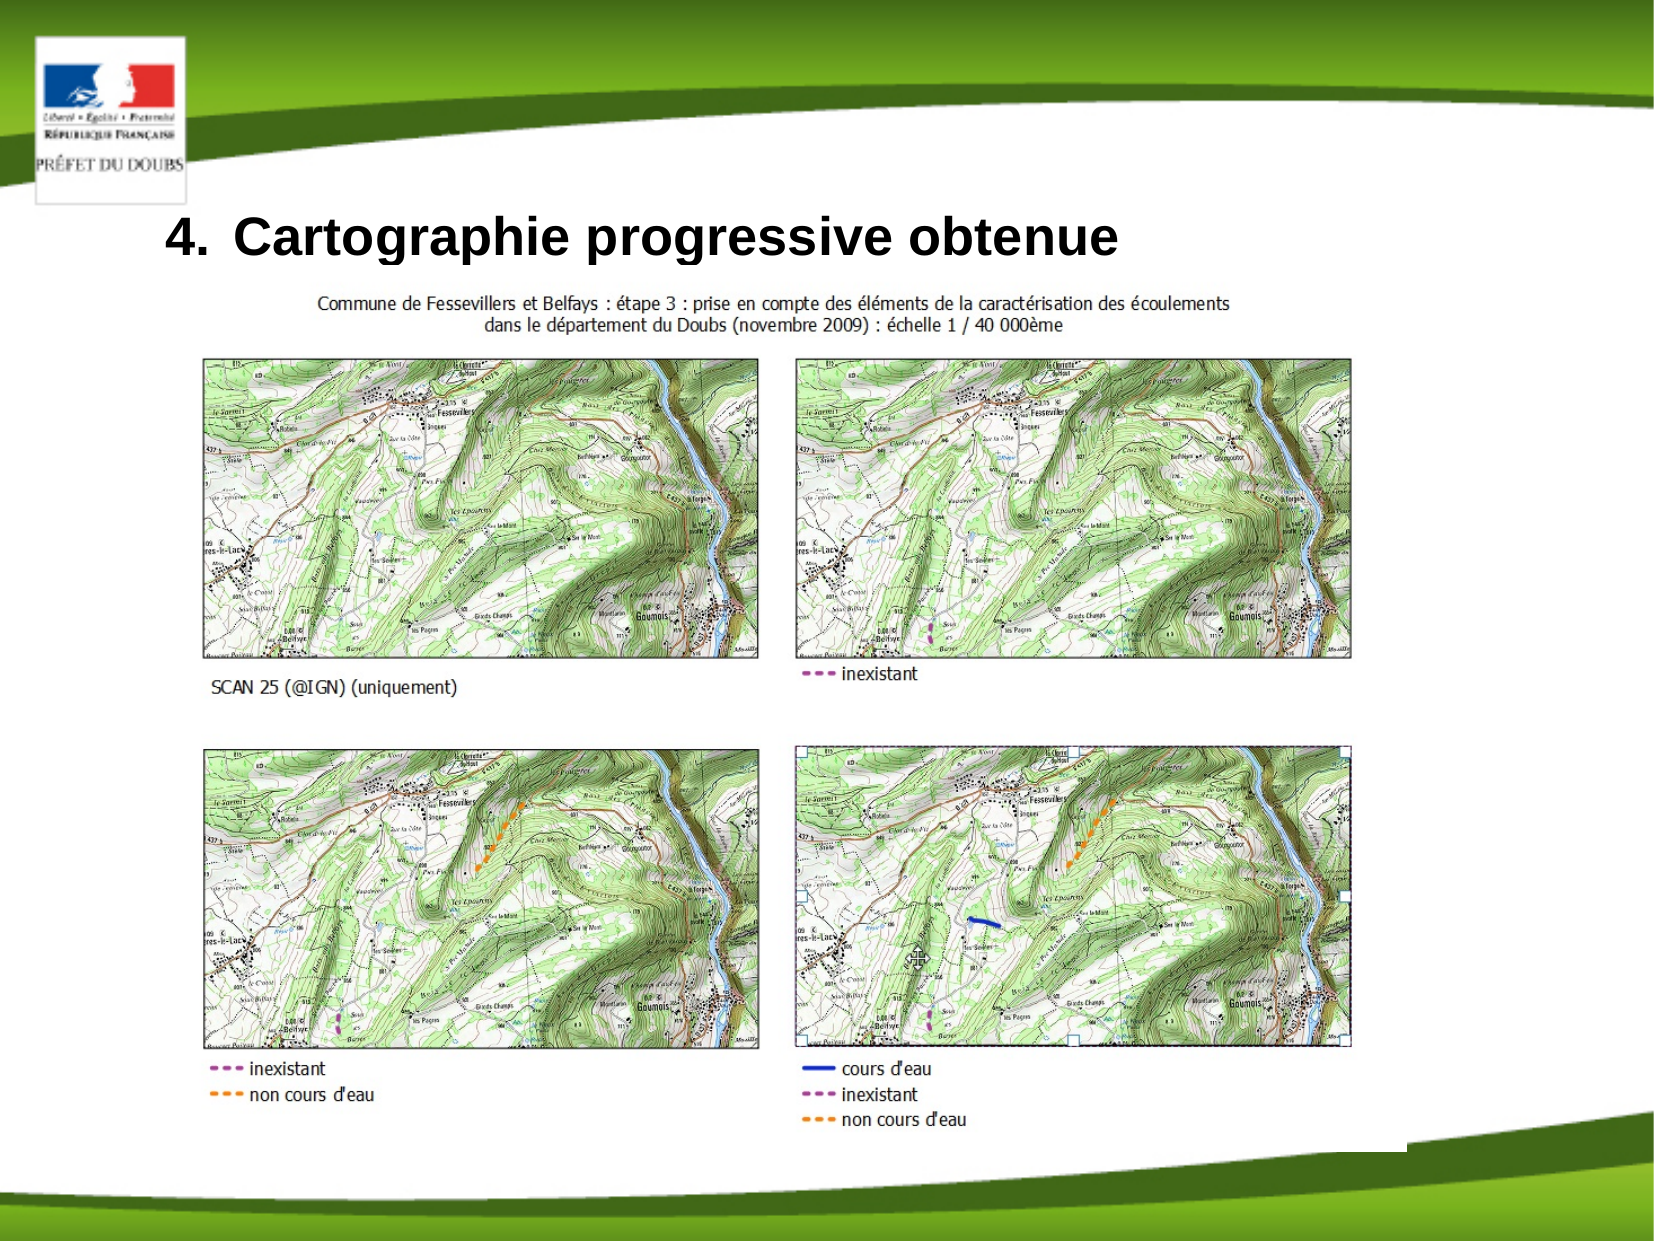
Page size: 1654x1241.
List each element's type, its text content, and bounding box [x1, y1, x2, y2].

picture [0, 0, 1654, 1241]
list Cartographie progressive obtenue [76, 206, 1565, 1201]
